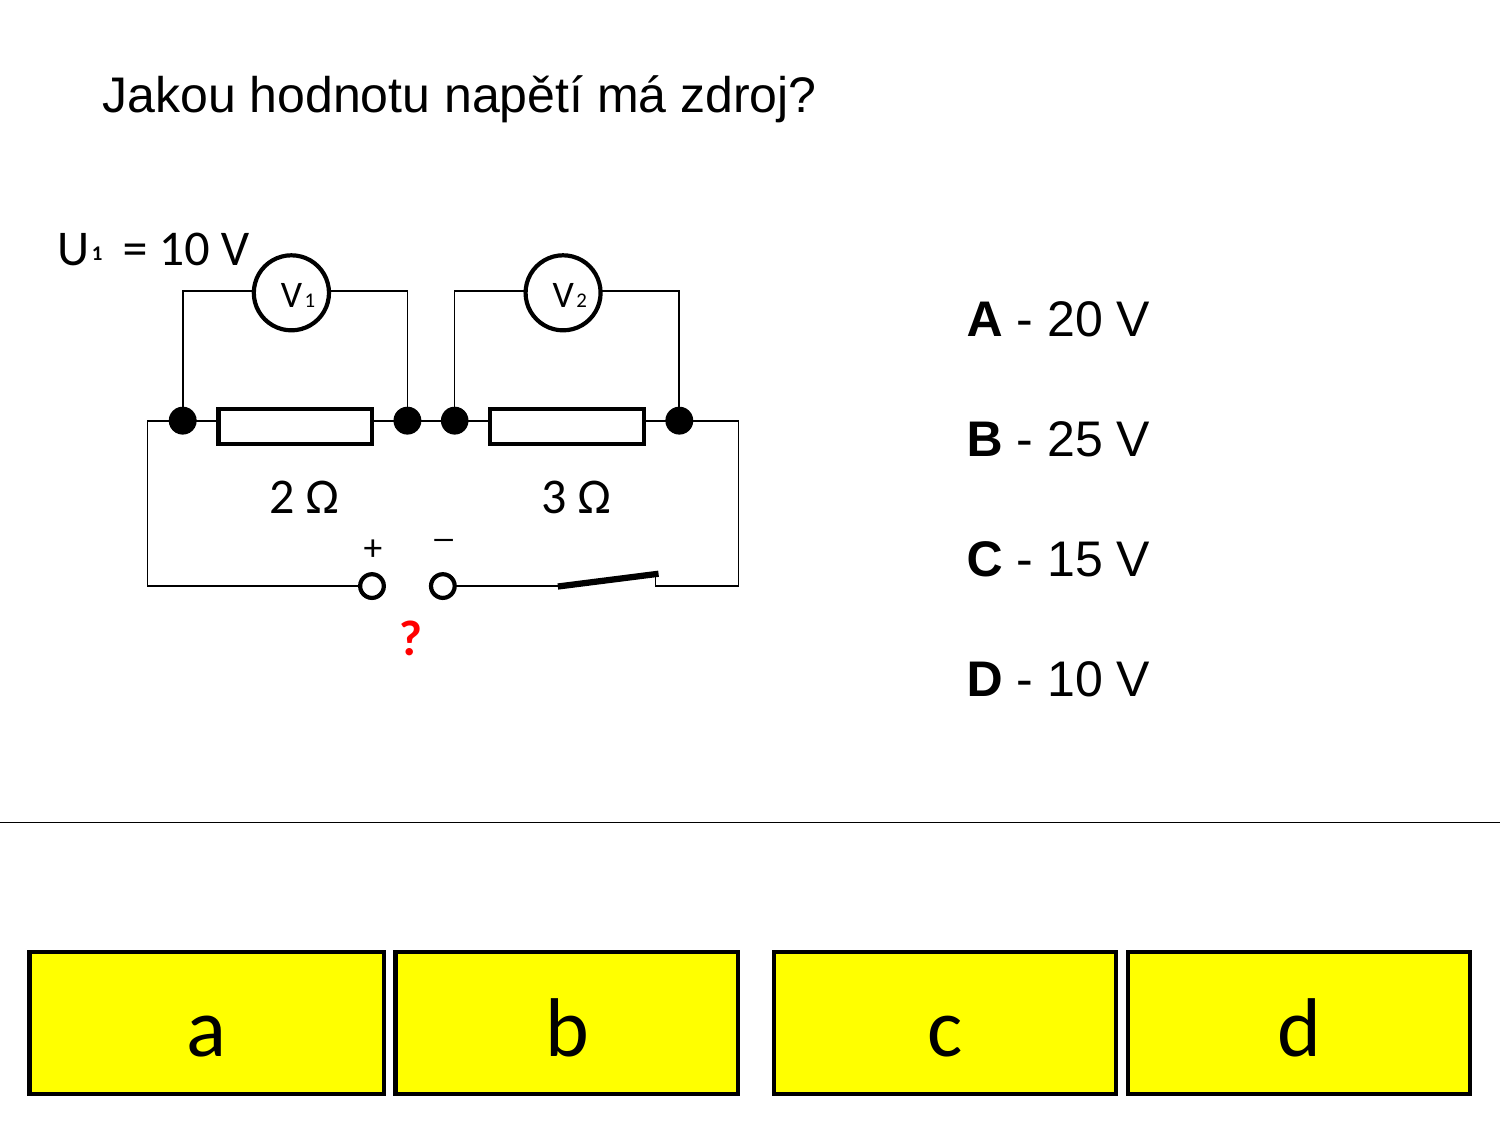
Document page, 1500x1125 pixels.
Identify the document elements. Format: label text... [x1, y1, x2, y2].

text_box [170, 408, 195, 433]
text_box ? [384, 597, 438, 674]
text_box [442, 408, 467, 433]
text_box b [395, 952, 739, 1094]
text_box [360, 576, 384, 598]
text_box [667, 408, 692, 433]
text_box 1 [289, 279, 330, 320]
text_box 3 Ω [526, 456, 626, 532]
text_box A - 20 V B - 25 V C - 15 V D - 10 V [951, 278, 1166, 715]
text_box + [348, 515, 398, 576]
text_box V [525, 255, 598, 331]
text_box [490, 408, 644, 445]
text_box [218, 408, 372, 445]
text_box U = 10 V [42, 207, 265, 284]
text_box [430, 574, 455, 598]
text_box 1 [77, 231, 118, 273]
text_box d [1127, 952, 1471, 1094]
text_box a [29, 952, 384, 1094]
text_box V [253, 255, 327, 331]
text_box Jakou hodnotu napětí má zdroj? [87, 54, 832, 131]
text_box _ [419, 491, 469, 553]
text_box 2 Ω [254, 456, 354, 532]
text_box [395, 408, 420, 433]
text_box c [773, 952, 1117, 1094]
text_box 2 [561, 279, 602, 320]
